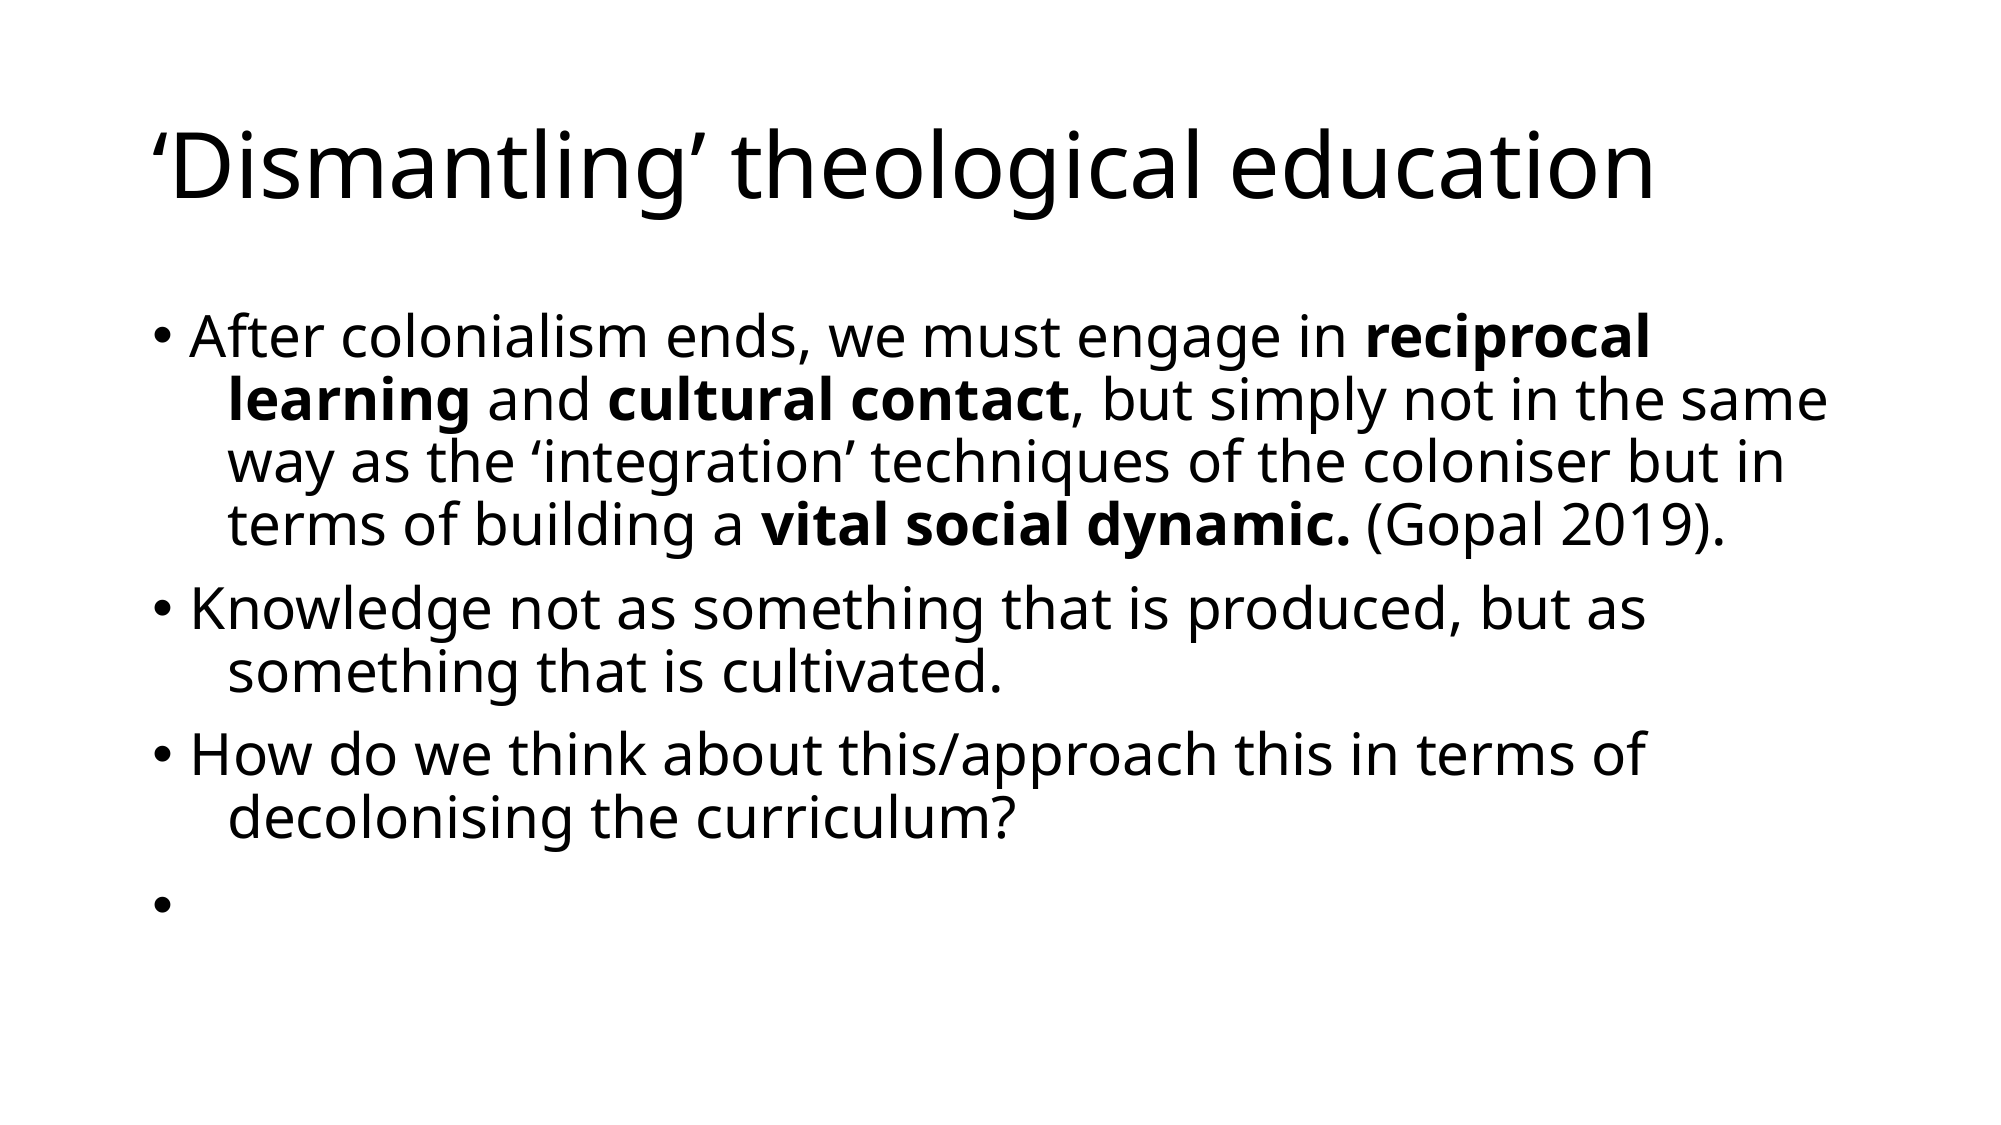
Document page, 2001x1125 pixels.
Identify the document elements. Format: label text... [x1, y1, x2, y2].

list After colonialism ends, we must engage in reciprocal learning and cultural contact, but simply not in the same way as the ‘integration’ techniques of the coloniser but in terms of building a vital social dynamic. (Gopal 2019). Knowledge not as something that is produced, but as something that is cultivated. How do we think about this/approach this in terms of decolonising the curriculum? [137, 299, 1863, 1014]
title ‘Dismantling’ theological education [137, 59, 1863, 278]
